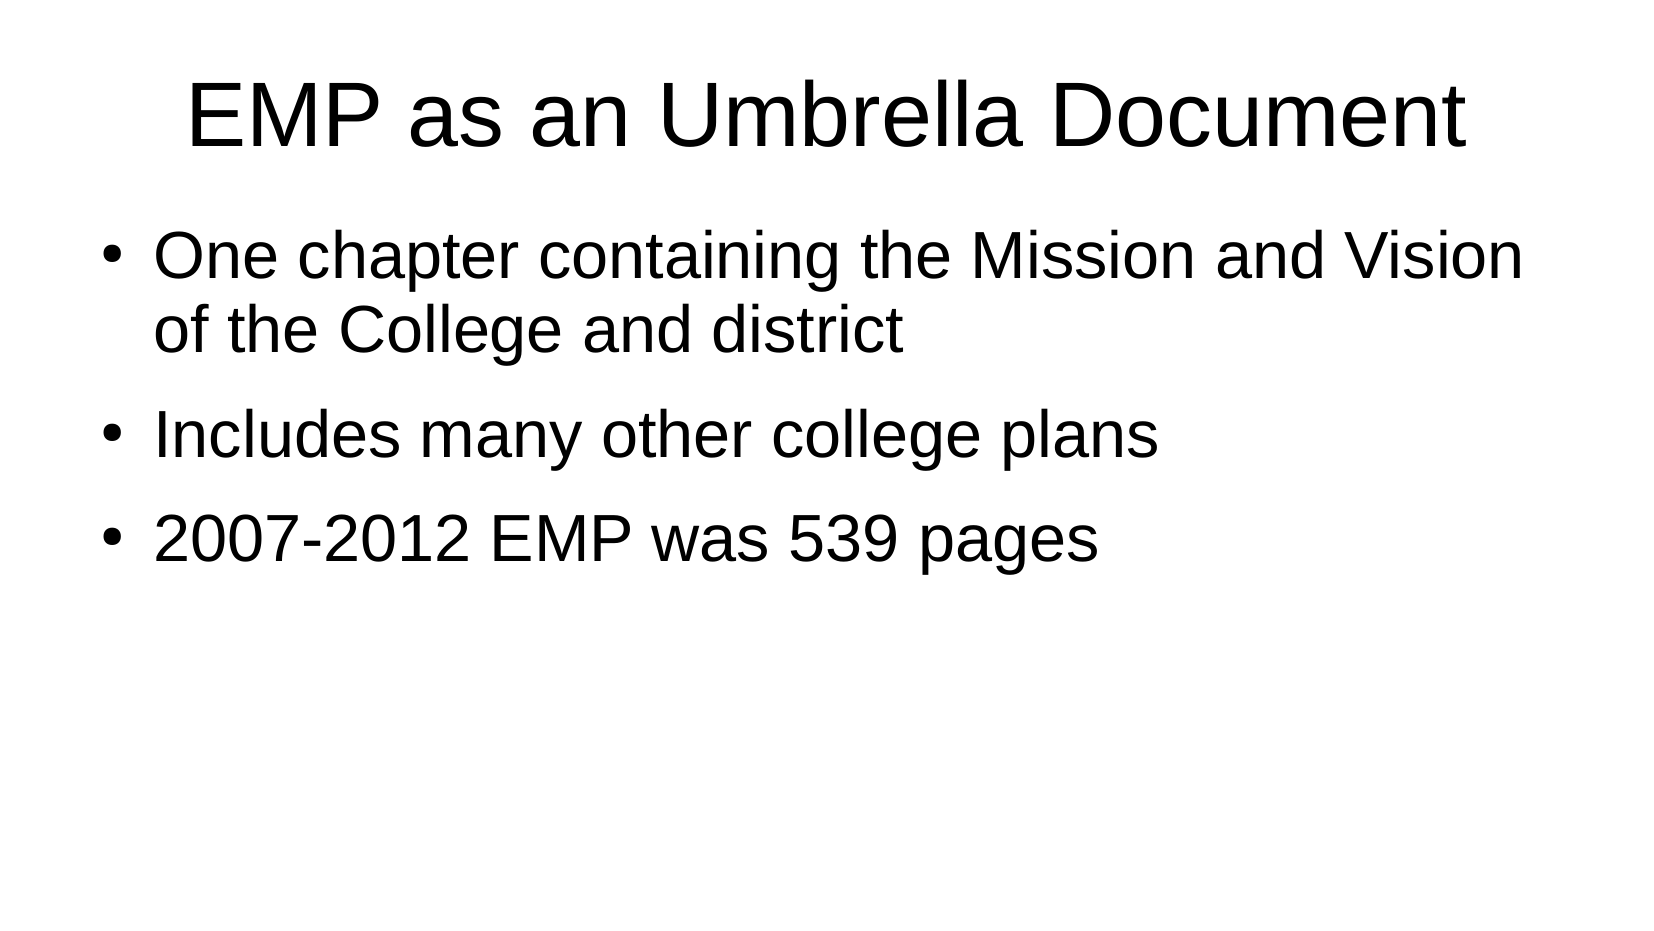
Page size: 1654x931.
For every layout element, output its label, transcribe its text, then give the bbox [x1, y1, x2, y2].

list One chapter containing the Mission and Vision of the College and district Includes many other college plans 2007-2012 EMP was 539 pages [82, 217, 1571, 758]
title EMP as an Umbrella Document [82, 37, 1571, 193]
